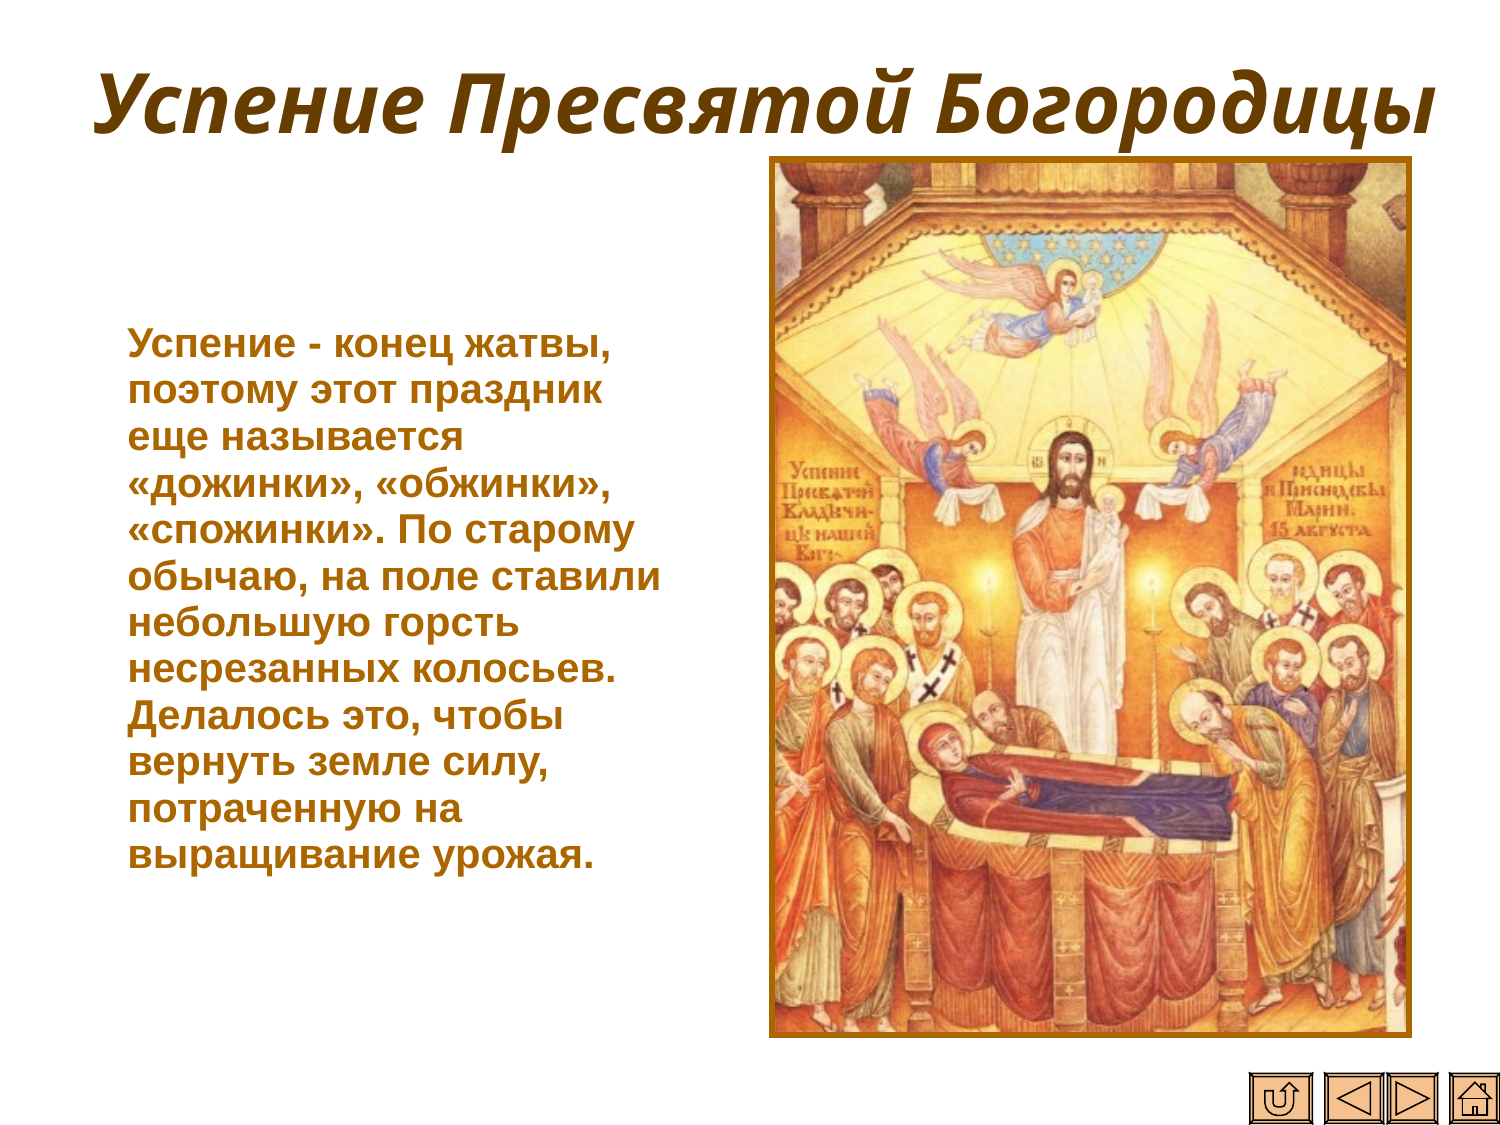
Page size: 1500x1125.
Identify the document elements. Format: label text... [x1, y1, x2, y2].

text_box [1324, 1073, 1384, 1124]
picture [774, 162, 1406, 1033]
text_box Успение Пресвятой Богородицы [174, 37, 1358, 138]
text_box [1249, 1073, 1313, 1124]
text_box Успение - конец жатвы, поэтому этот праздник еще называется «дожинки», «обжинки», «спожинки». По старому обычаю, на поле ставили небольшую горсть несрезанных колосьев. Делалось это, чтобы вернуть земле силу, потраченную на выращивание урожая. [112, 312, 700, 886]
text_box [1449, 1073, 1500, 1124]
text_box [1387, 1073, 1438, 1124]
